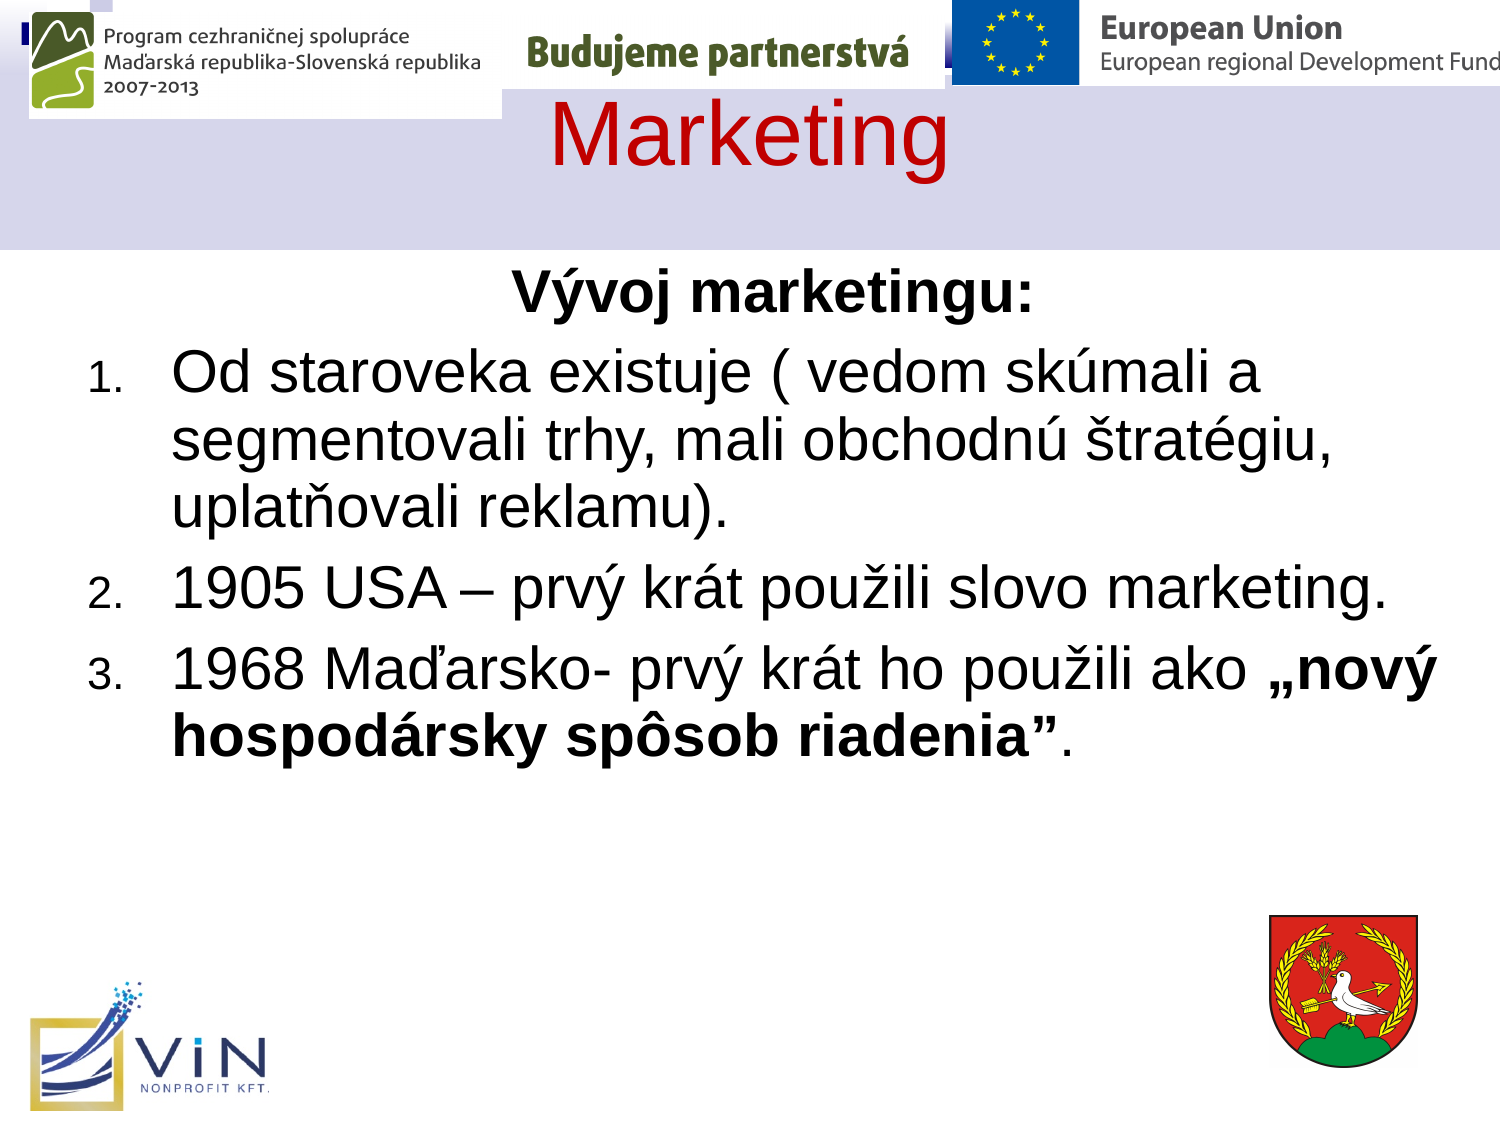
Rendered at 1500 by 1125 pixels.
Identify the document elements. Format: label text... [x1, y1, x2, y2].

picture [1269, 915, 1418, 1068]
list Vývoj marketingu: Od staroveka existuje ( vedom skúmali a segmentovali trhy, mali obchodnú štratégiu, uplatňovali reklamu). 1905 USA – prvý krát použili slovo marketing. 1968 Maďarsko- prvý krát ho použili ako „nový hospodársky spôsob riadenia”. [50, 250, 1475, 1125]
text_box Marketing [0, 75, 1500, 250]
picture [7, 980, 269, 1111]
picture [952, 0, 1500, 87]
picture [29, 12, 945, 119]
